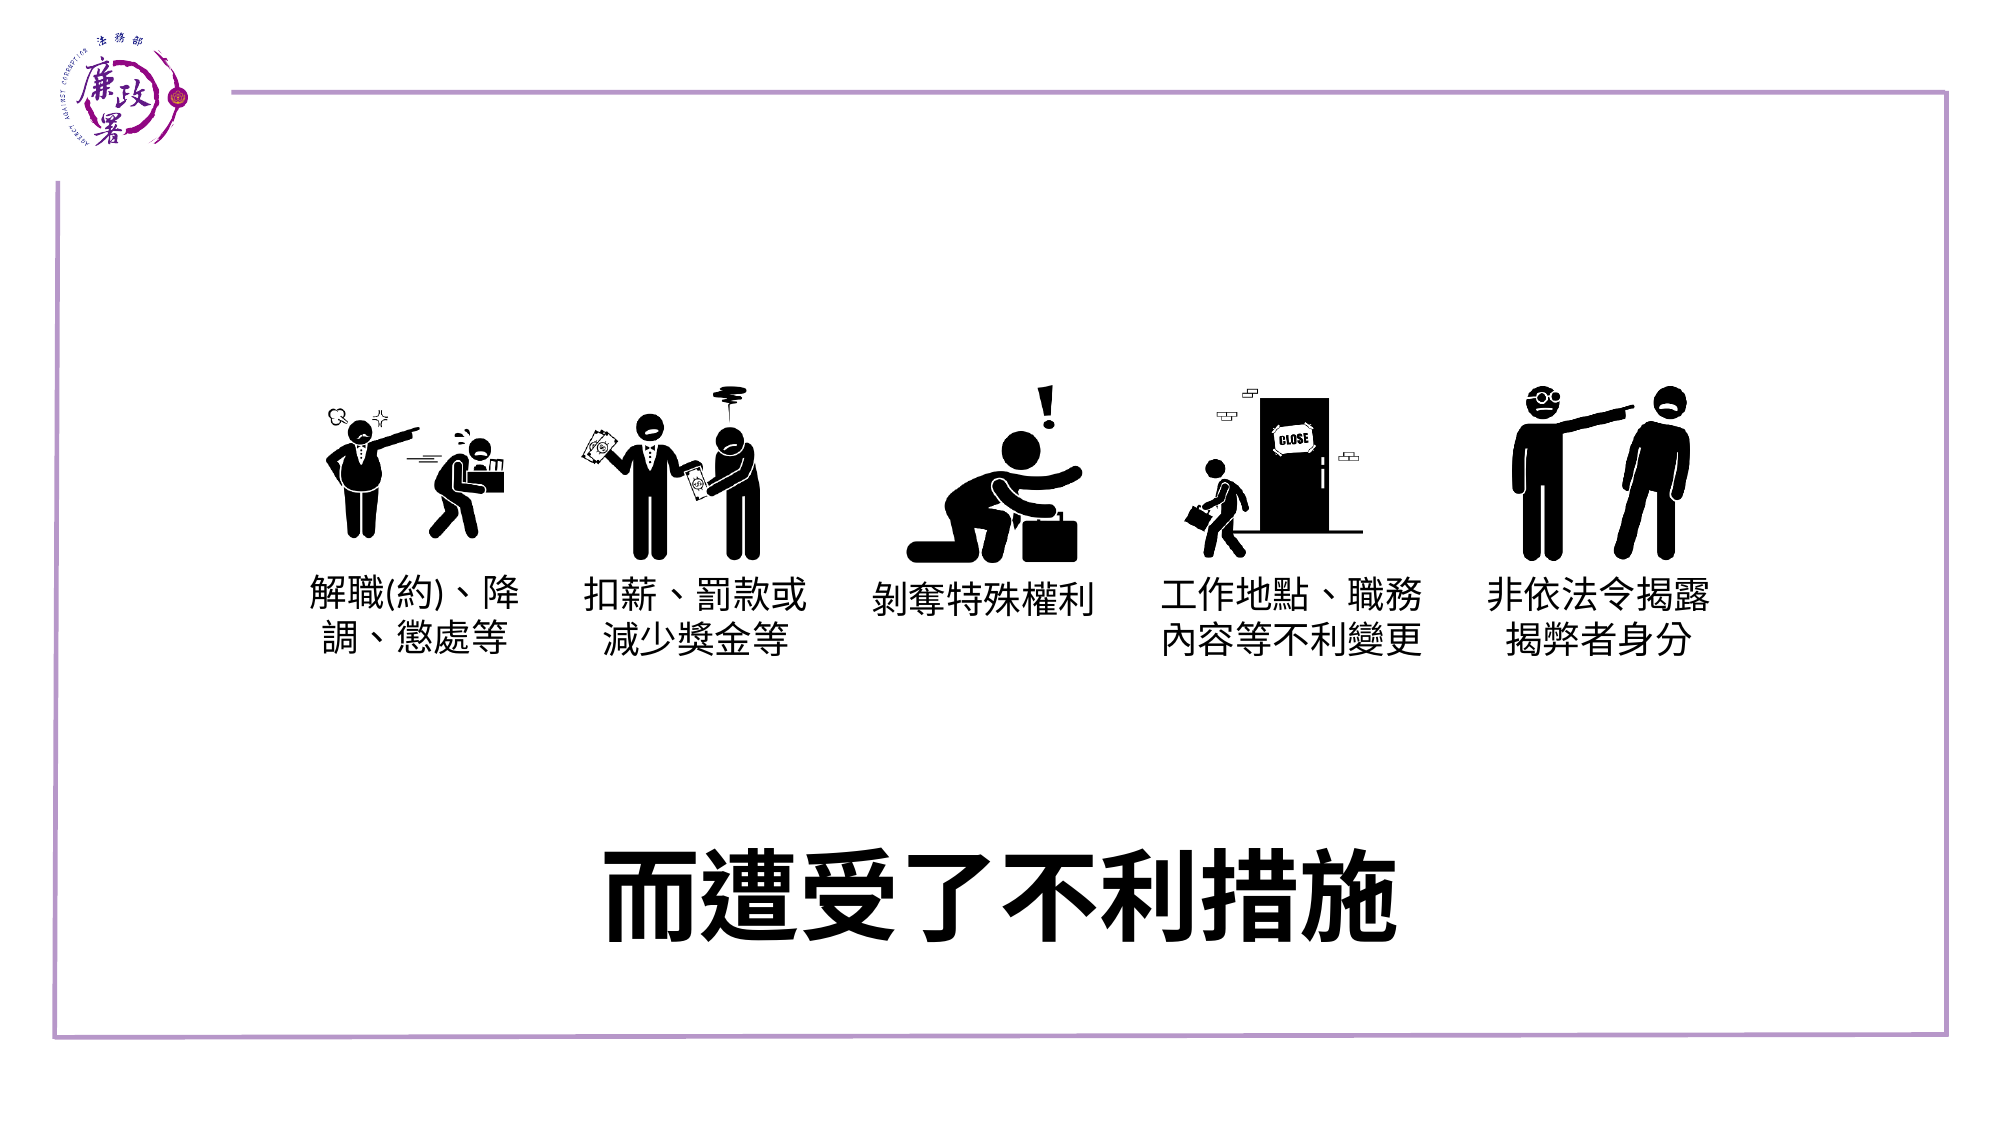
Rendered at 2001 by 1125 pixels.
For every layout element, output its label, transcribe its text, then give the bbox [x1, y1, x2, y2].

text_box 而遭受了不利措施 [585, 826, 1415, 962]
text_box 剝奪特殊權利 [856, 568, 1112, 629]
picture [905, 385, 1083, 563]
picture [326, 384, 504, 561]
picture [60, 32, 188, 146]
text_box 非依法令揭露 揭弊者身分 [1471, 563, 1726, 669]
picture [581, 384, 760, 562]
picture [1512, 384, 1690, 562]
text_box 解職(約)、降 調、懲處等 [294, 561, 535, 667]
picture [1184, 384, 1363, 562]
text_box 工作地點、職務 內容等不利變更 [1145, 563, 1438, 669]
text_box 扣薪、罰款或 減少獎金等 [568, 563, 824, 669]
